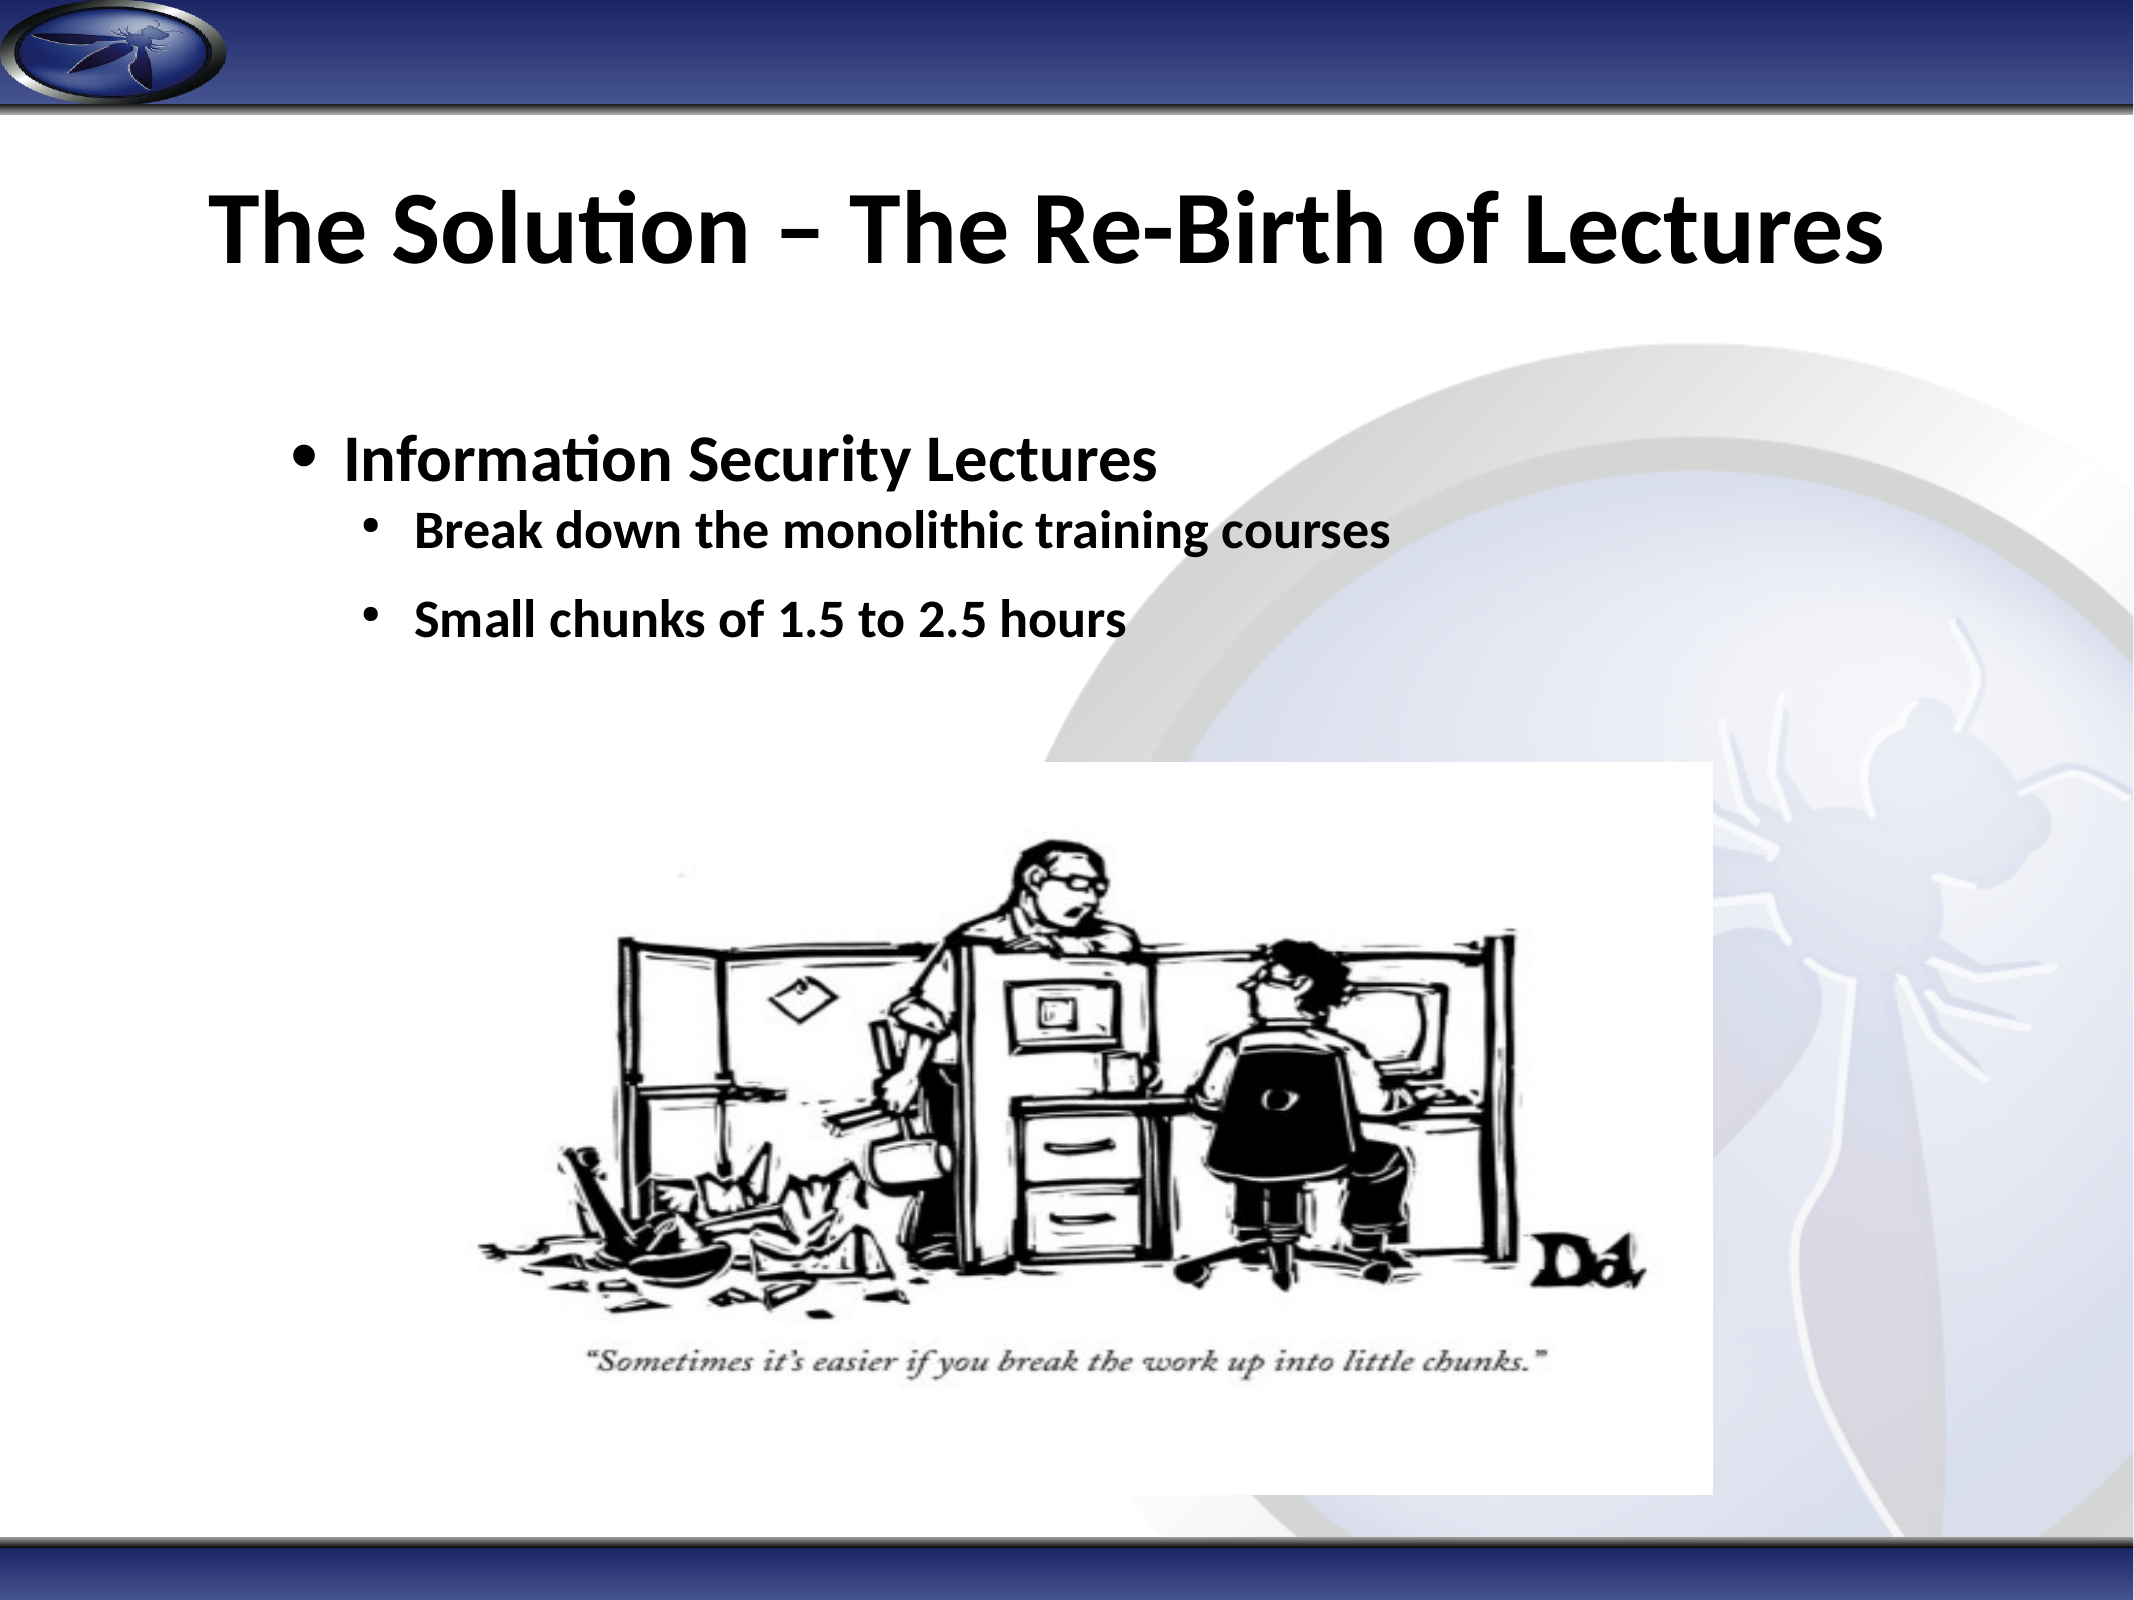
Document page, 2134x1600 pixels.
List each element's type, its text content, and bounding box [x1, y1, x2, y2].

title The Solution – The Re-Birth of Lectures [208, 125, 1925, 350]
list Information Security Lectures Break down the monolithic training courses Small chunks of 1.5 to 2.5 hours [213, 407, 2038, 1447]
picture [0, 0, 228, 104]
picture [413, 339, 2134, 1600]
